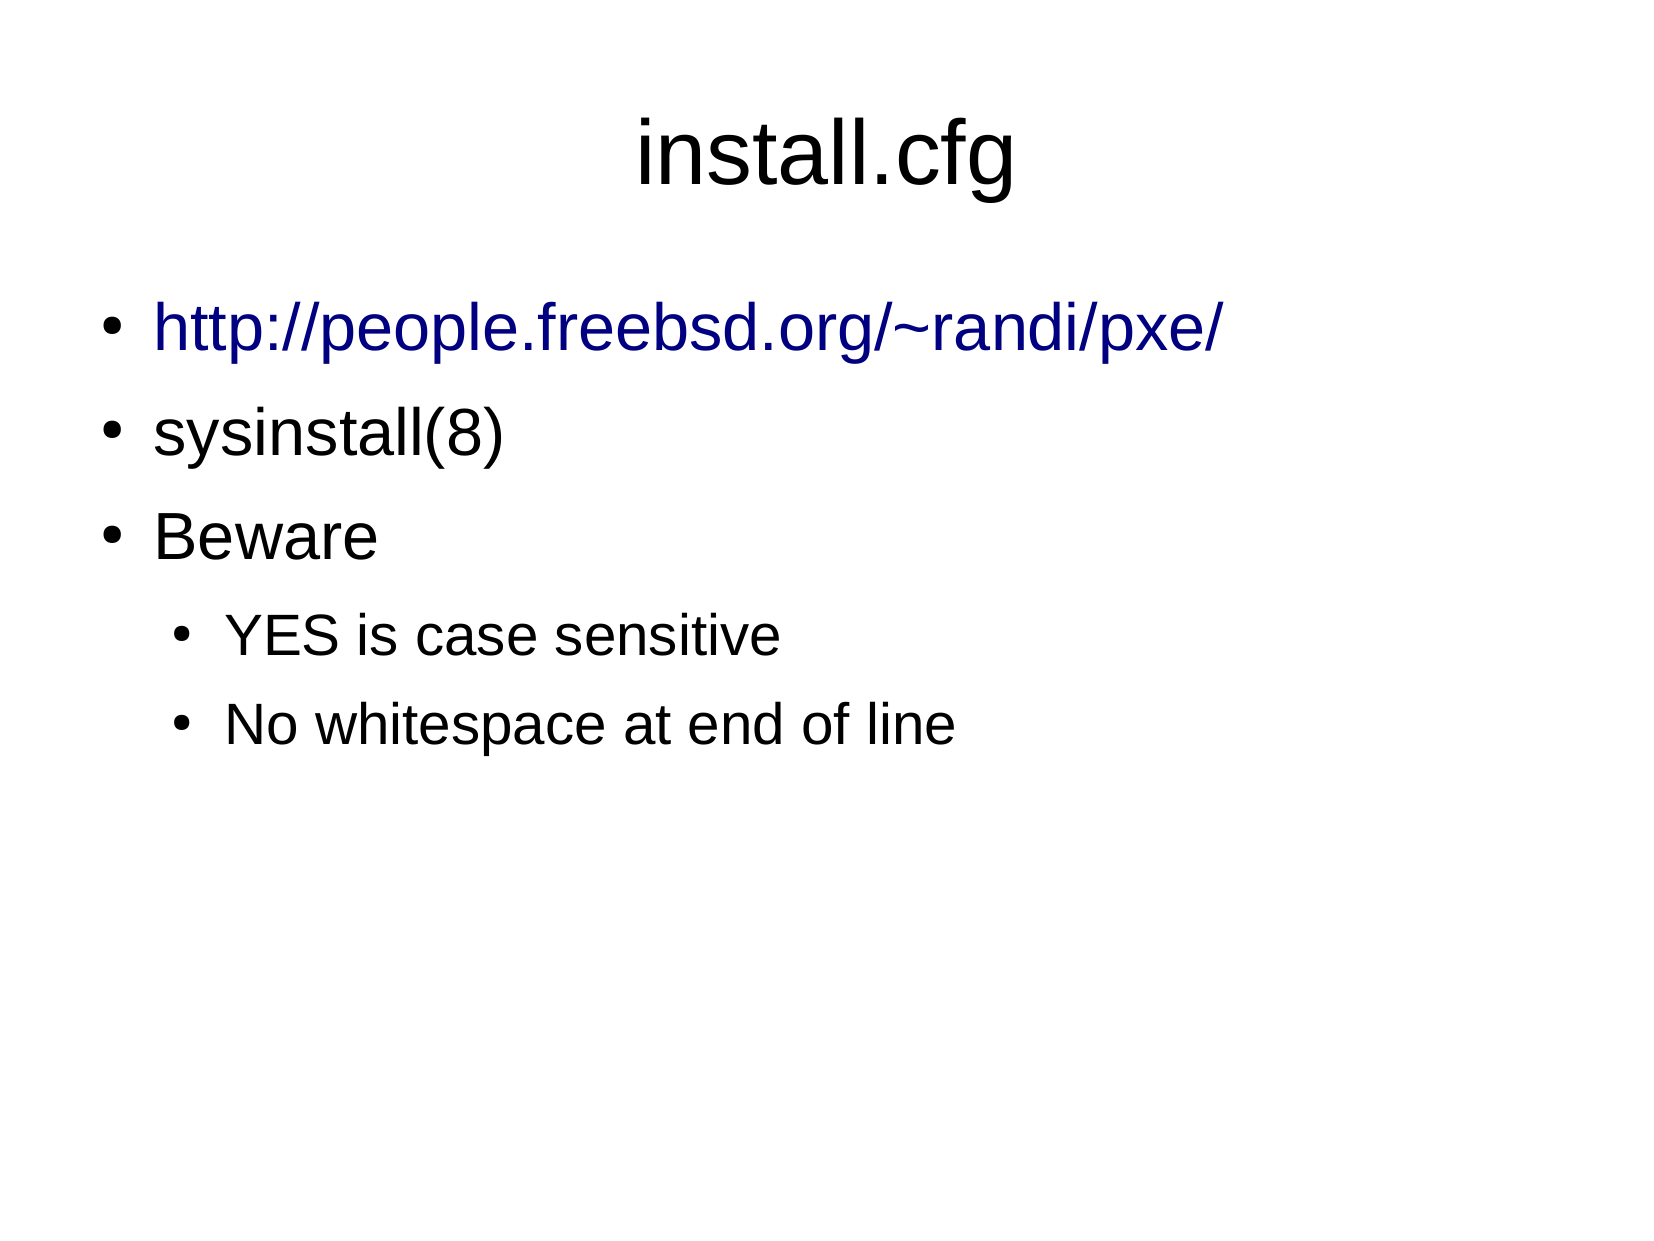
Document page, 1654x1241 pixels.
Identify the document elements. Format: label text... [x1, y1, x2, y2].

list http://people.freebsd.org/~randi/pxe/ sysinstall(8) Beware YES is case sensitive No whitespace at end of line [82, 290, 1571, 1094]
title install.cfg [82, 56, 1571, 250]
